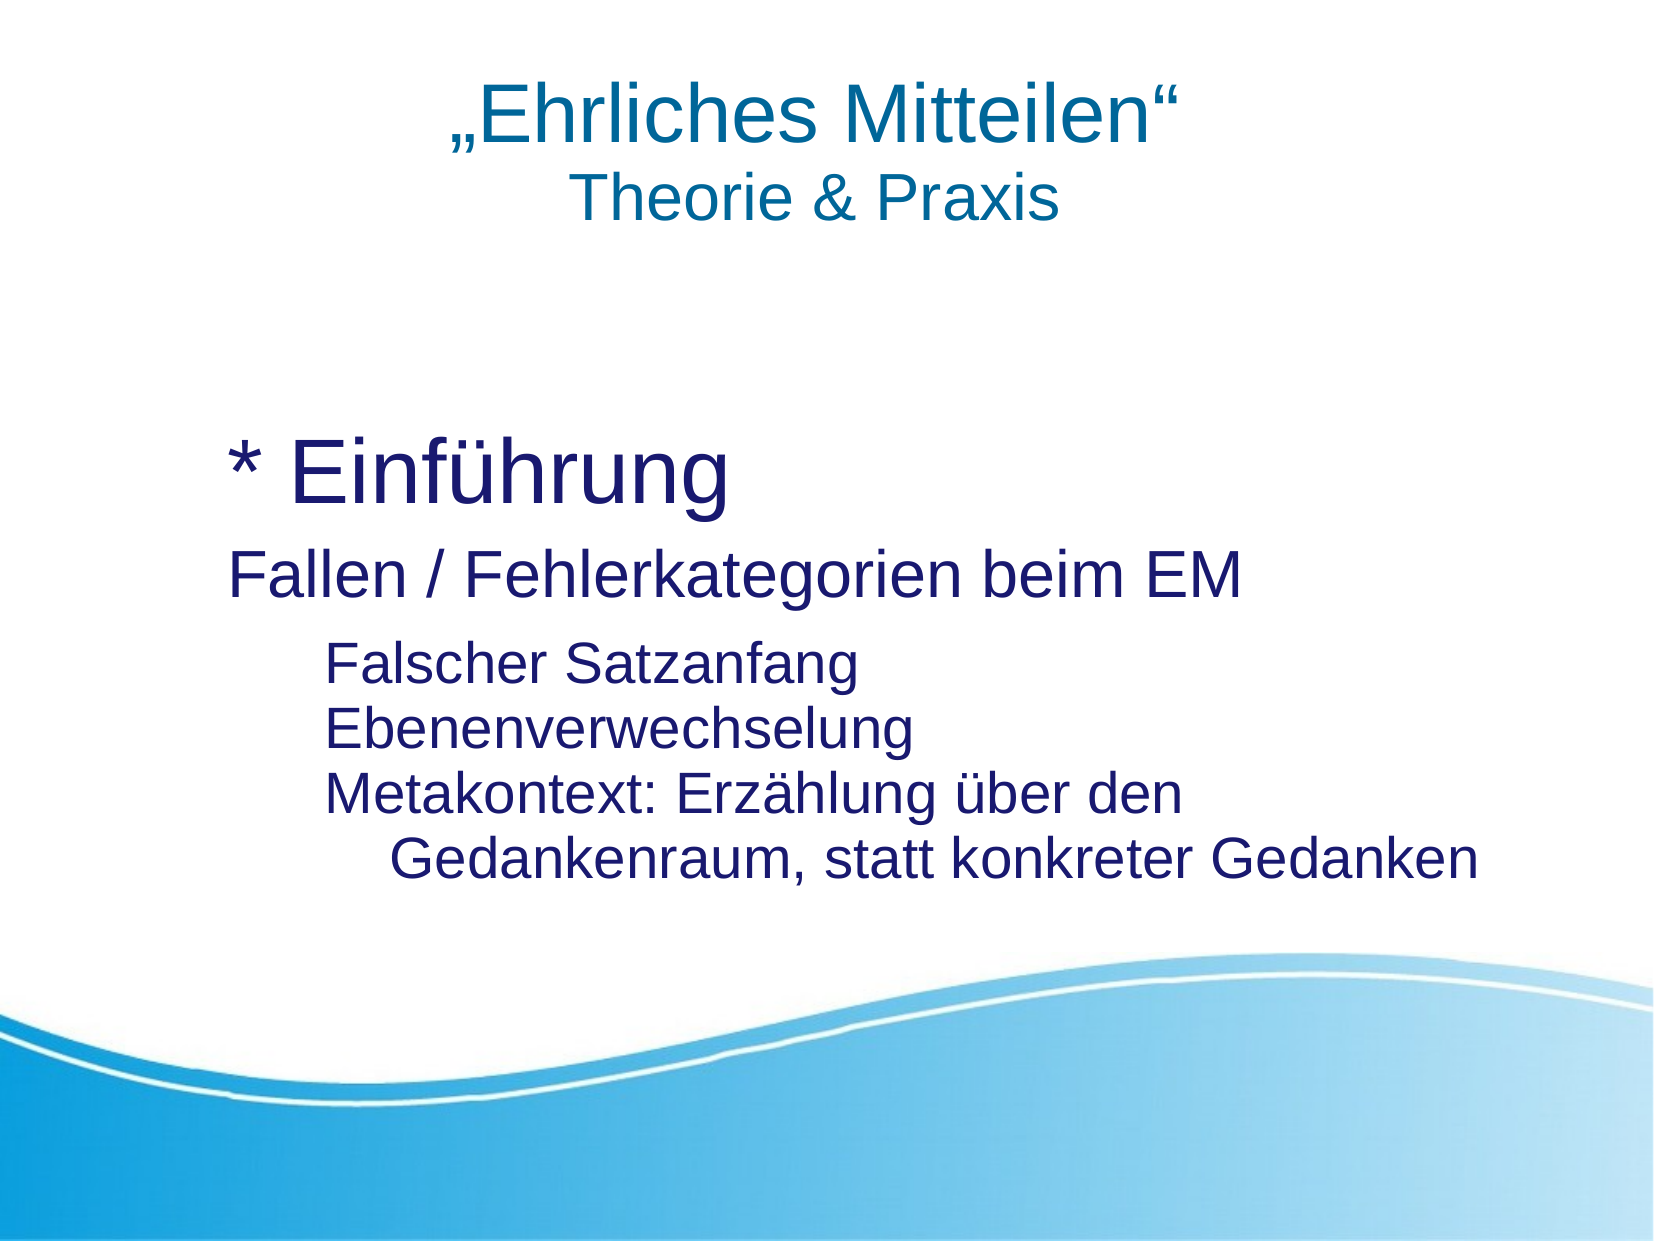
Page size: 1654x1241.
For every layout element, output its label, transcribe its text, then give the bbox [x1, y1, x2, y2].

title „Ehrliches Mitteilen“ Theorie & Praxis [70, 47, 1559, 255]
text_box * Einführung Fallen / Fehlerkategorien beim EM Falscher Satzanfang Ebenenverwechselung Metakontext: Erzählung über den Gedankenraum, statt konkreter Gedanken [212, 413, 1524, 1029]
picture [0, 952, 1654, 1241]
